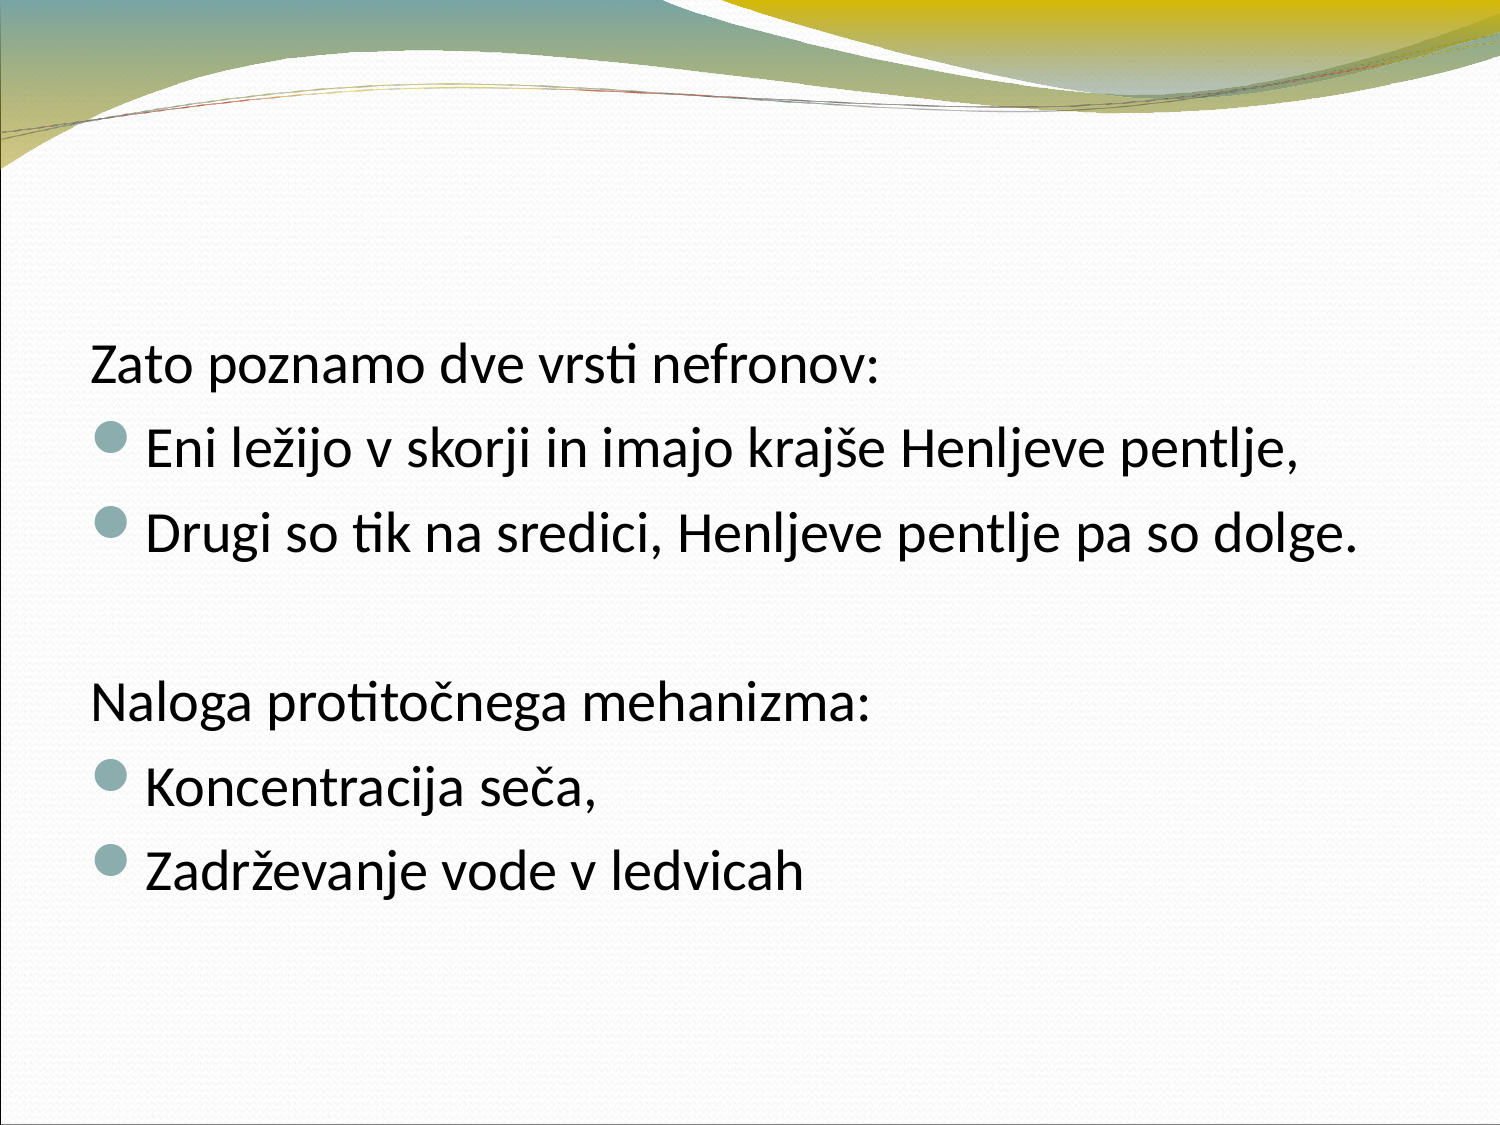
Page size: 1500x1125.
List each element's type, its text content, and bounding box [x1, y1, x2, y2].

picture [0, 0, 1500, 1125]
text_box Zato poznamo dve vrsti nefronov: Eni ležijo v skorji in imajo krajše Henljeve pentlje, Drugi so tik na sredici, Henljeve pentlje pa so dolge. Naloga protitočnega mehanizma: Koncentracija seča, Zadrževanje vode v ledvicah [74, 317, 1425, 1038]
